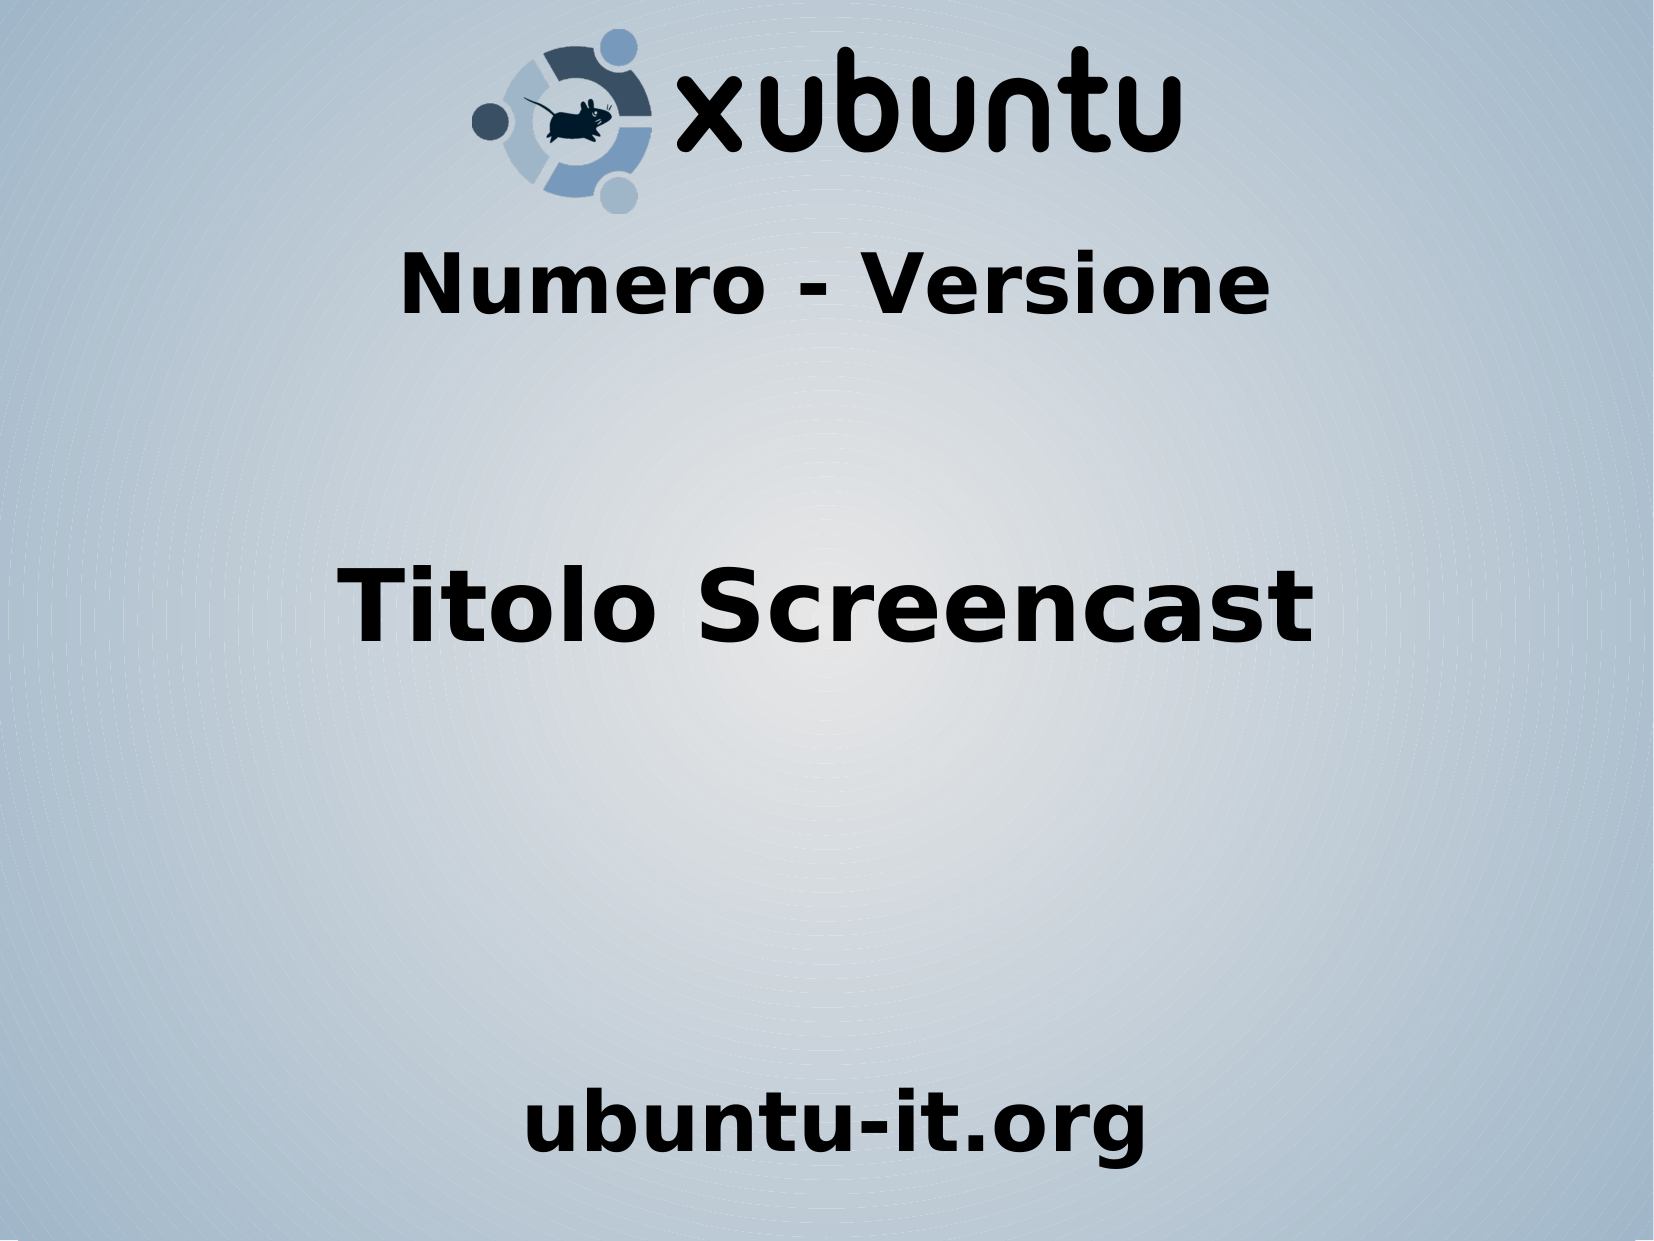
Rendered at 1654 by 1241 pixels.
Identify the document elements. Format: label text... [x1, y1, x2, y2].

list Numero - Versione [88, 236, 1565, 334]
picture [472, 29, 1182, 214]
title Titolo Screencast [29, 445, 1625, 768]
list ubuntu-it.org [88, 1073, 1565, 1171]
